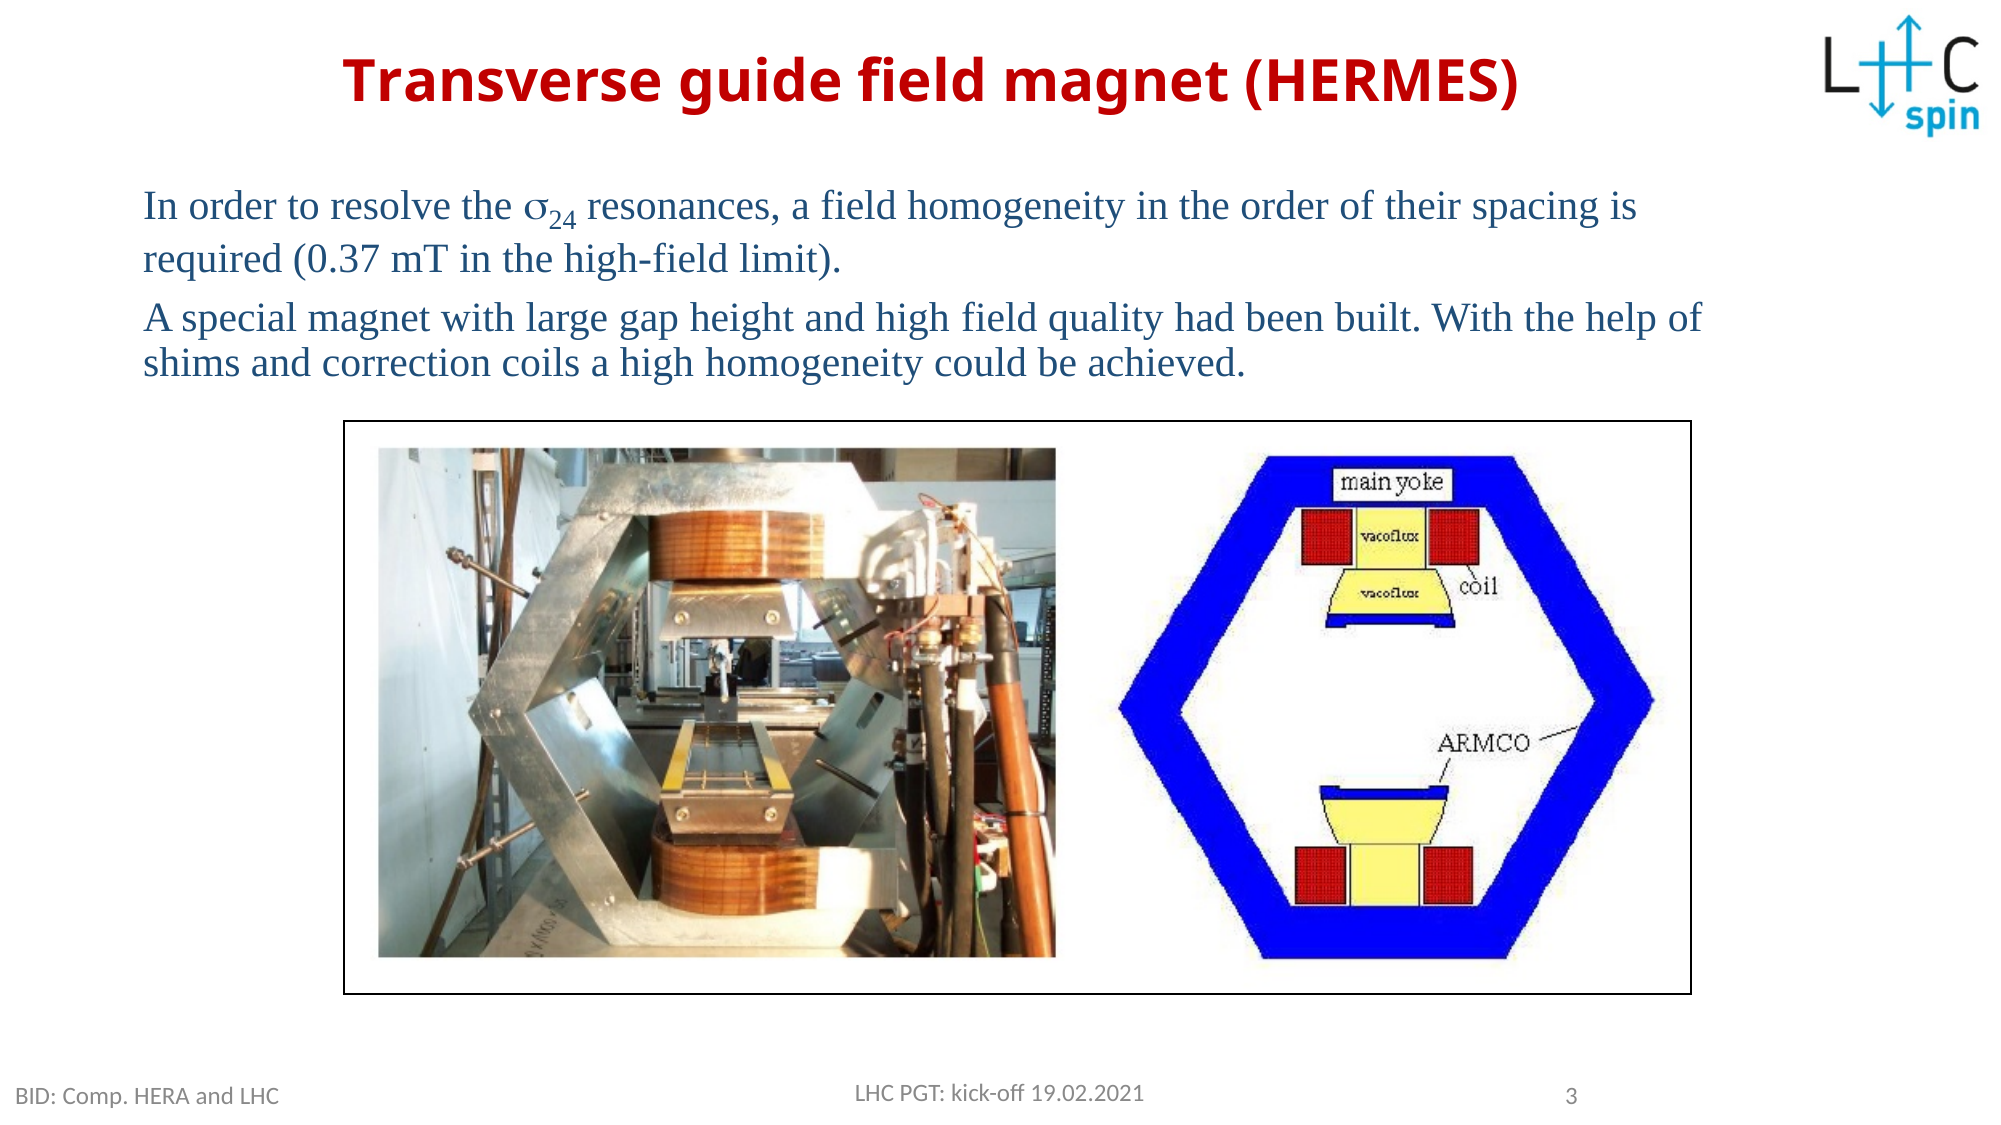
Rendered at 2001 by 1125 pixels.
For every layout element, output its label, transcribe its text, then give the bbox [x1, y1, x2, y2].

picture [1816, 8, 1989, 142]
text_box Transverse guide field magnet (HERMES) [76, 27, 1717, 124]
text_box LHC PGT: kick-off 19.02.2021 [662, 1061, 1338, 1122]
picture [345, 421, 1690, 993]
text_box In order to resolve the s24 resonances, a field homogeneity in the order of their spacing is required (0.37 mT in the high-field limit). A special magnet with large gap height and high field quality had been built. With the help of shims and correction coils a high homogeneity could be achieved. [128, 181, 1769, 396]
text_box [1550, 1065, 2000, 1125]
text_box BID: Comp. HERA and LHC [0, 1065, 451, 1125]
